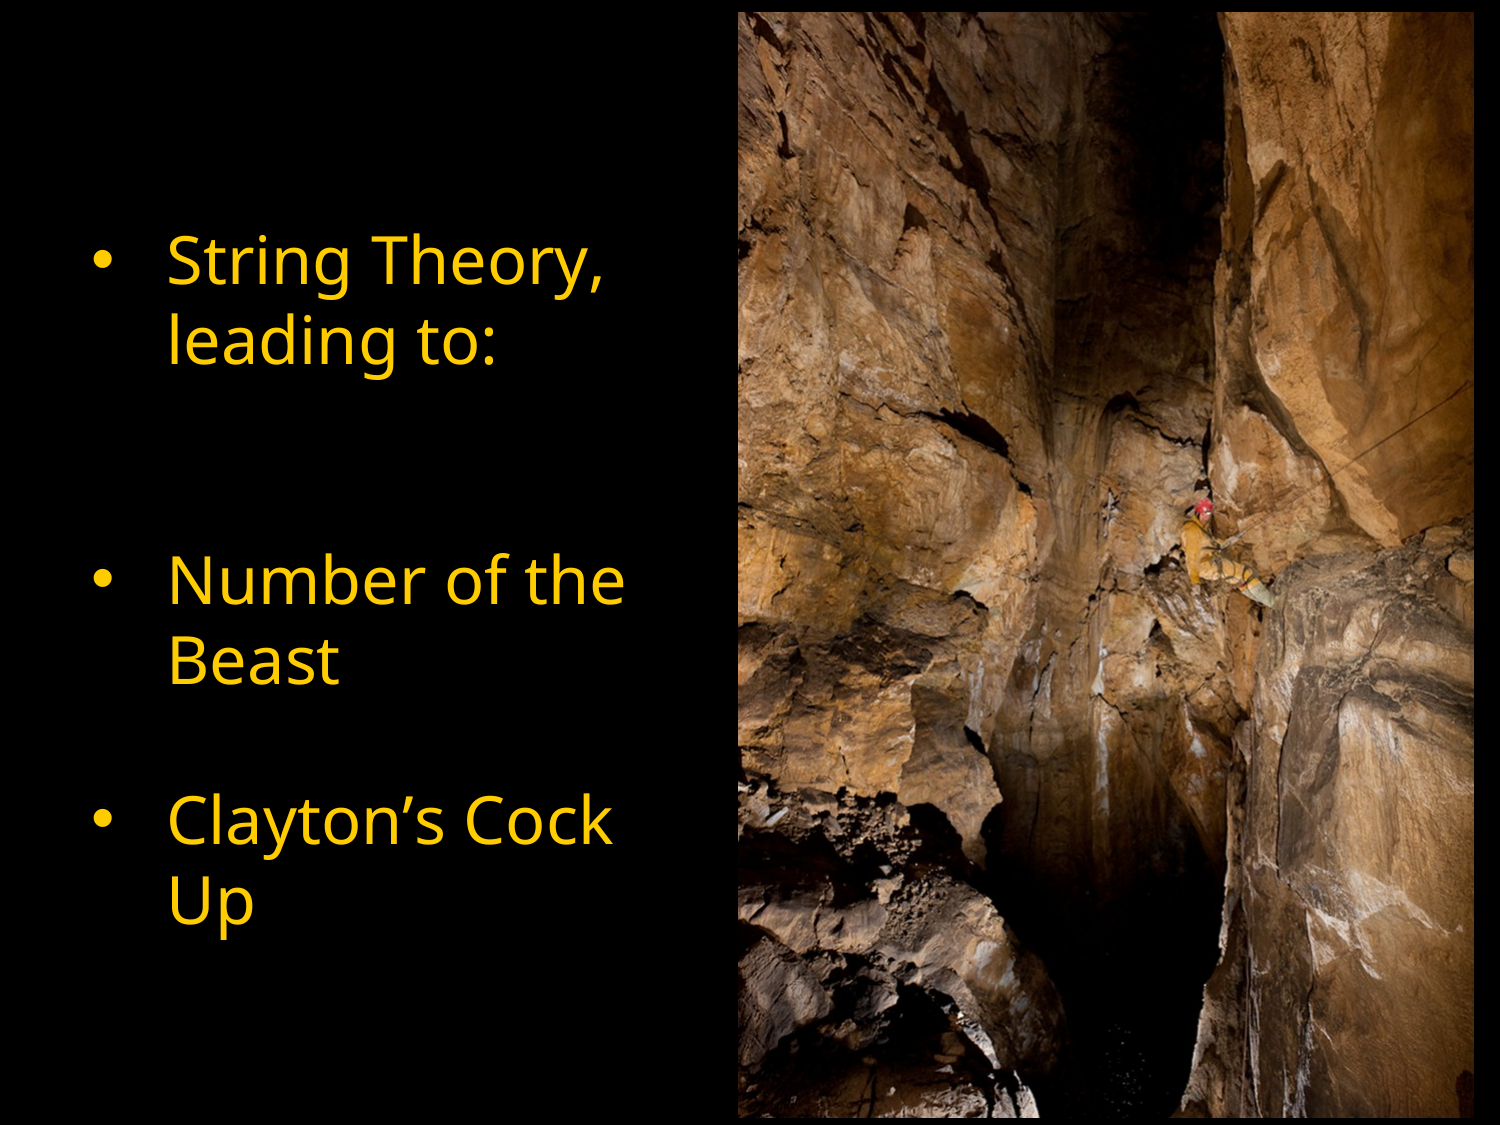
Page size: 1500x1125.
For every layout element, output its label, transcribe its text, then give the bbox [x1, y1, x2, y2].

picture [738, 12, 1474, 1118]
text_box String Theory, leading to: Number of the Beast Clayton’s Cock Up [76, 210, 715, 946]
